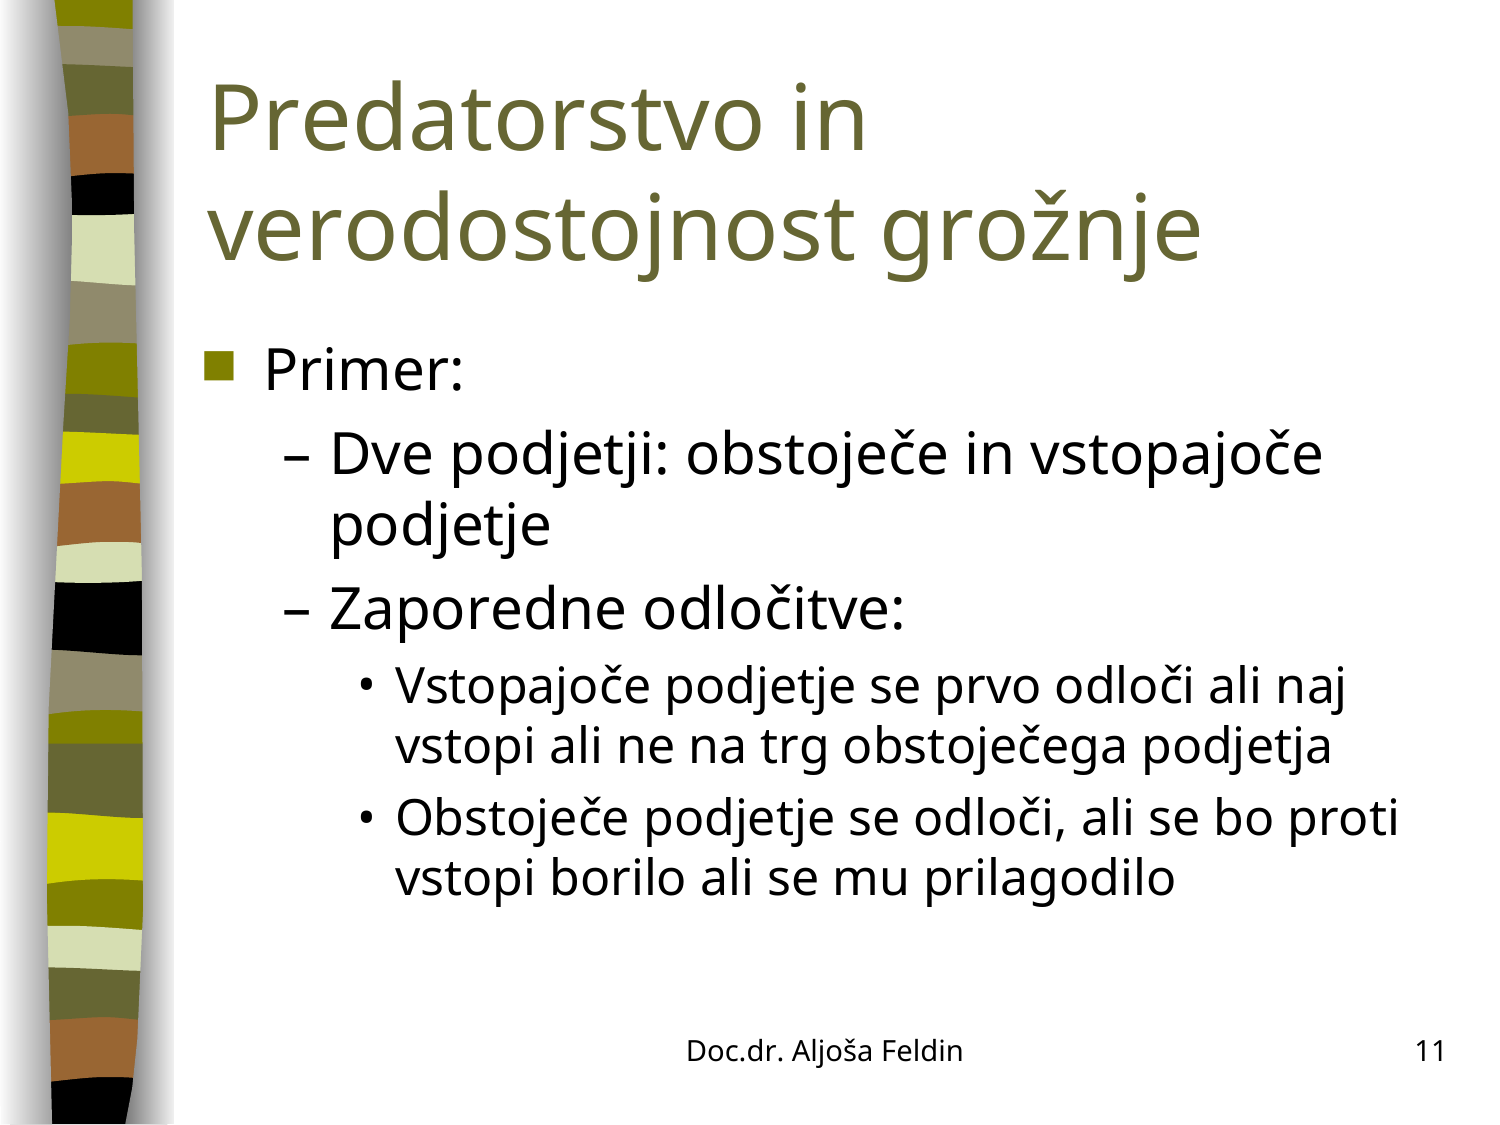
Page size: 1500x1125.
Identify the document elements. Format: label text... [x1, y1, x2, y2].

text_box Doc.dr. Aljoša Feldin [587, 1025, 1063, 1101]
text_box <number> [1149, 1025, 1463, 1101]
title Predatorstvo in verodostojnost grožnje [192, 51, 1468, 287]
list Primer: Dve podjetji: obstoječe in vstopajoče podjetje Zaporedne odločitve: Vstopajoče podjetje se prvo odloči ali naj vstopi ali ne na trg obstoječega podjetja Obstoječe podjetje se odloči, ali se bo proti vstopi borilo ali se mu prilagodilo [192, 324, 1468, 1001]
